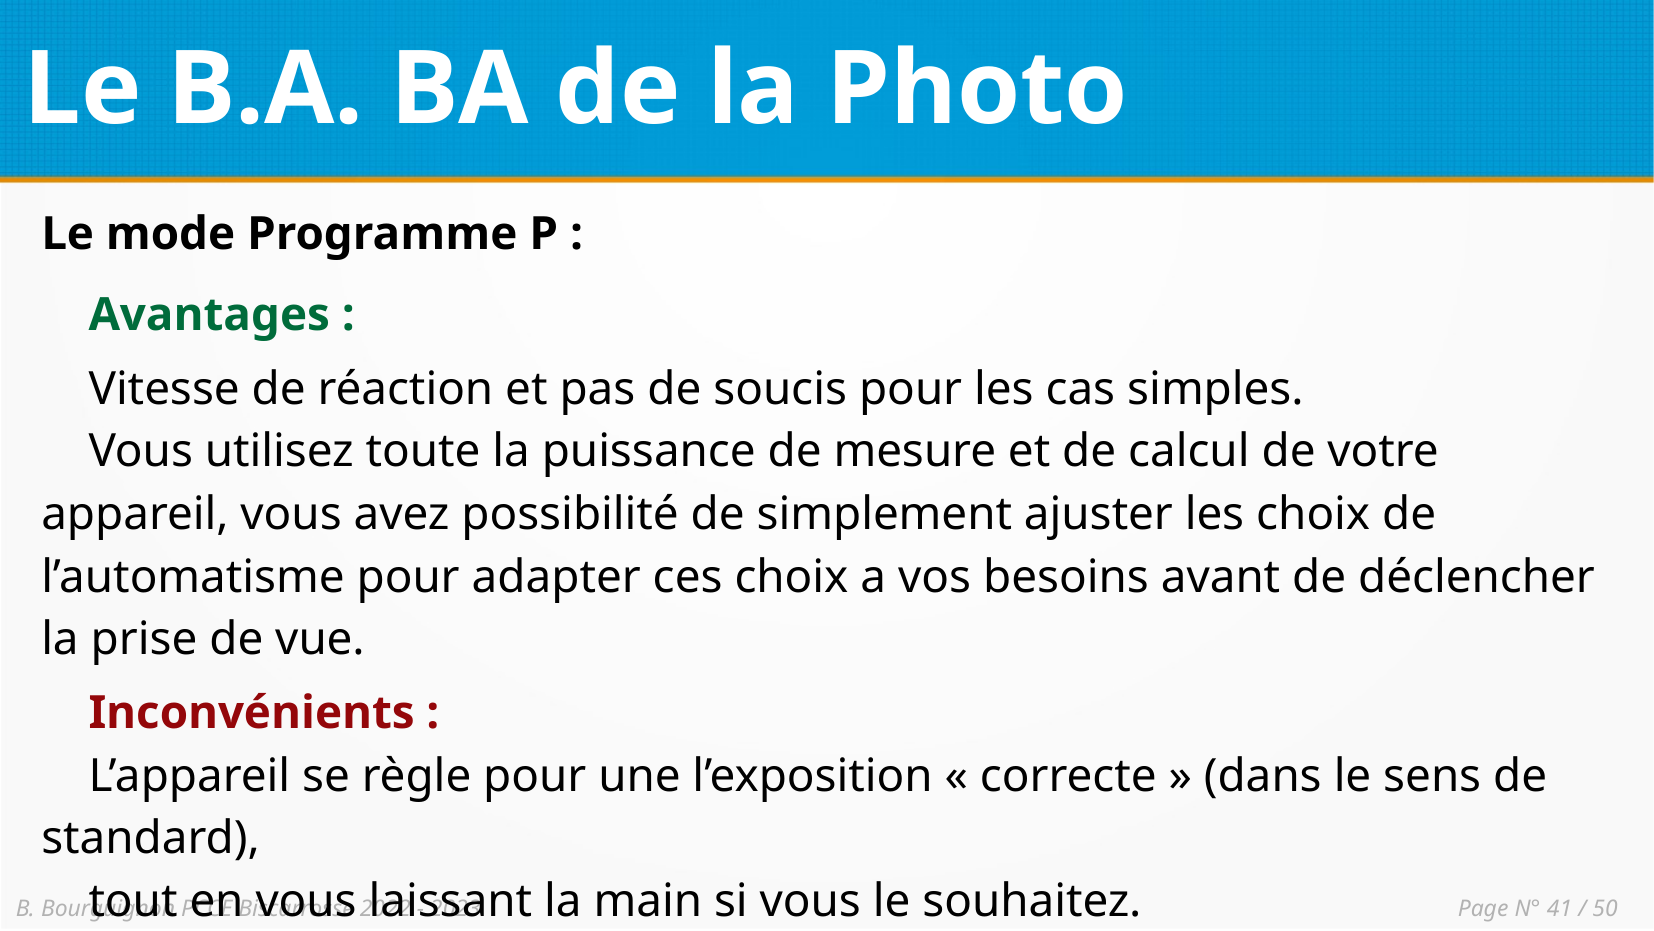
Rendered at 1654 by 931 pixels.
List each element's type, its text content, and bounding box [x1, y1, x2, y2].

title Le B.A. BA de la Photo [23, 11, 1630, 154]
picture [0, 175, 1654, 931]
text_box Le mode Programme P : Avantages : Vitesse de réaction et pas de soucis pour les cas simples. Vous utilisez toute la puissance de mesure et de calcul de votre appareil, vous avez possibilité de simplement ajuster les choix de l’automatisme pour adapter ces choix a vos besoins avant de déclencher la prise de vue. Inconvénients : L’appareil se règle pour une l’exposition « correcte » (dans le sens de standard), tout en vous laissant la main si vous le souhaitez. [35, 194, 1607, 858]
